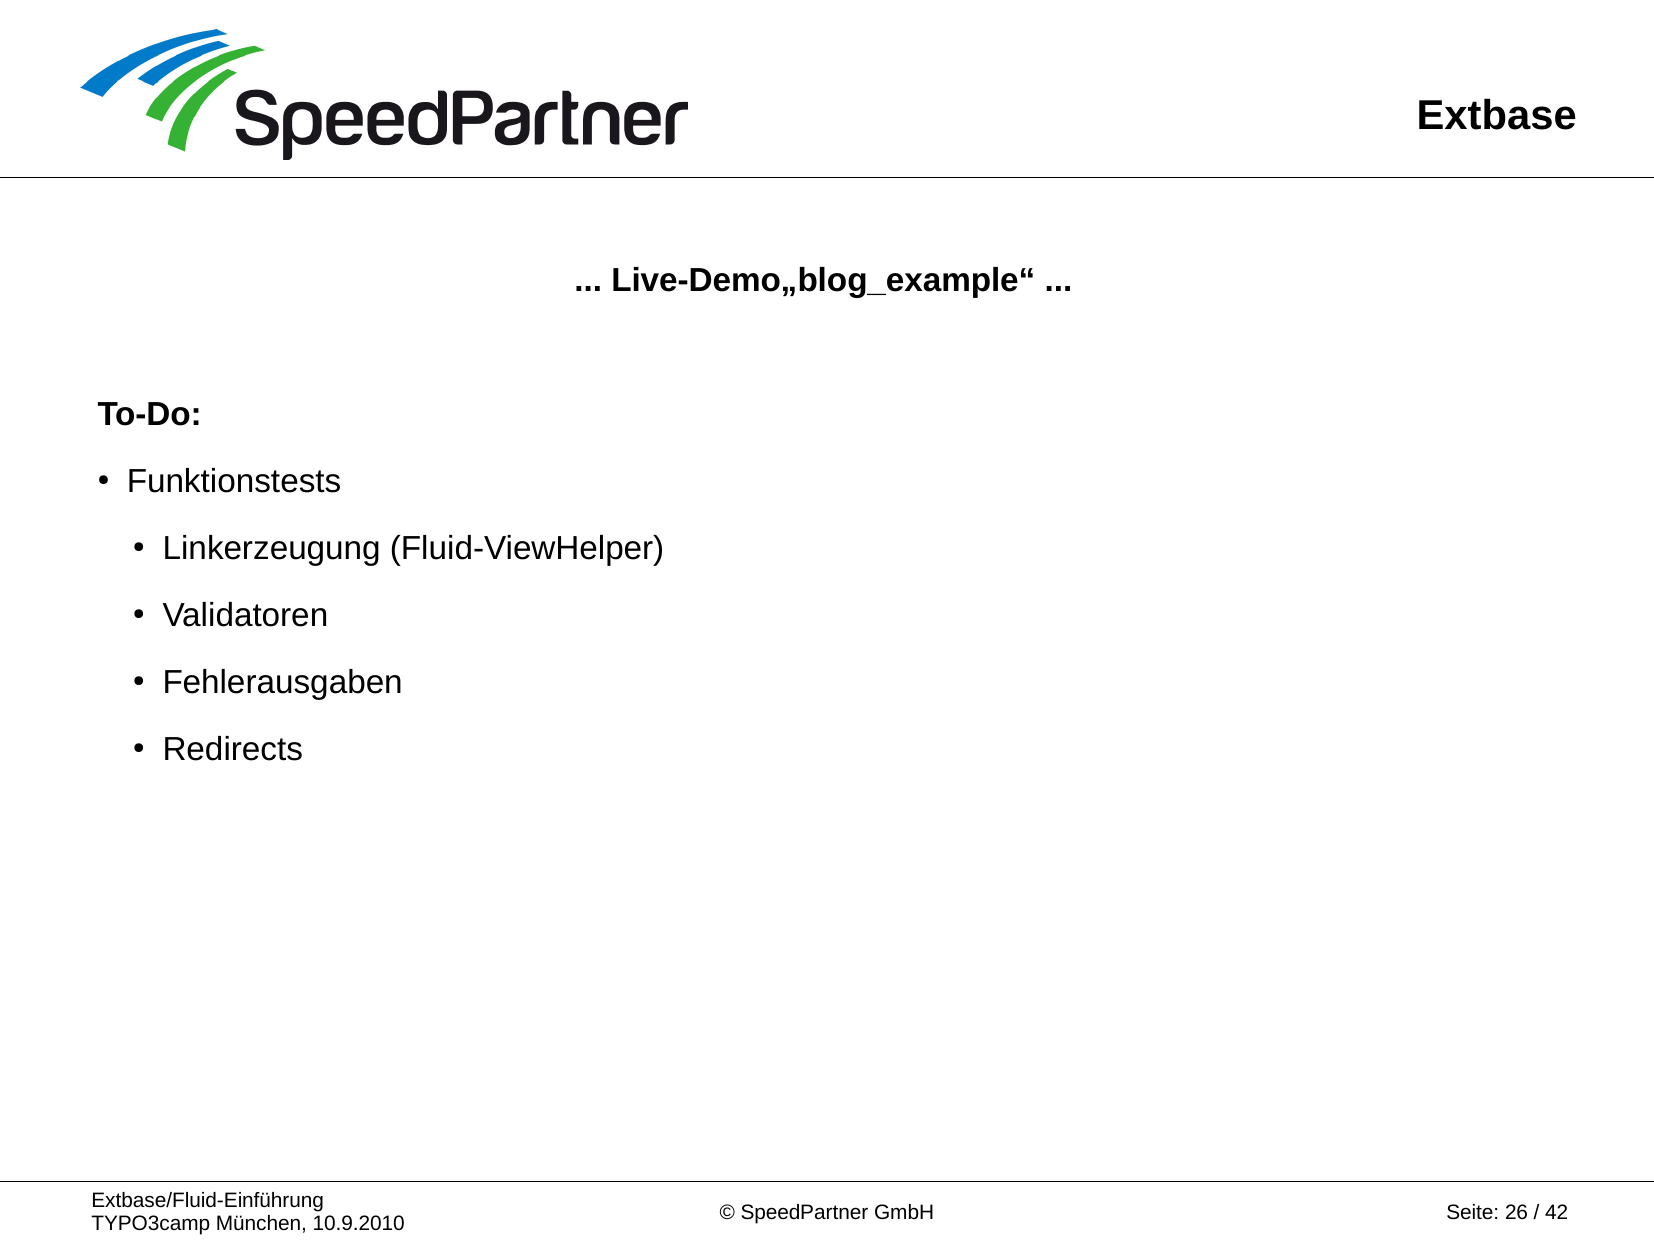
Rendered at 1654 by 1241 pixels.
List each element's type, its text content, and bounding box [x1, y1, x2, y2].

title Extbase [590, 70, 1577, 160]
text_box ... Live-Demo„blog_example“ ... To-Do: Funktionstests Linkerzeugung (Fluid-ViewHelper) Validatoren Fehlerausgaben Redirects [82, 253, 1565, 1151]
picture [80, 29, 688, 160]
